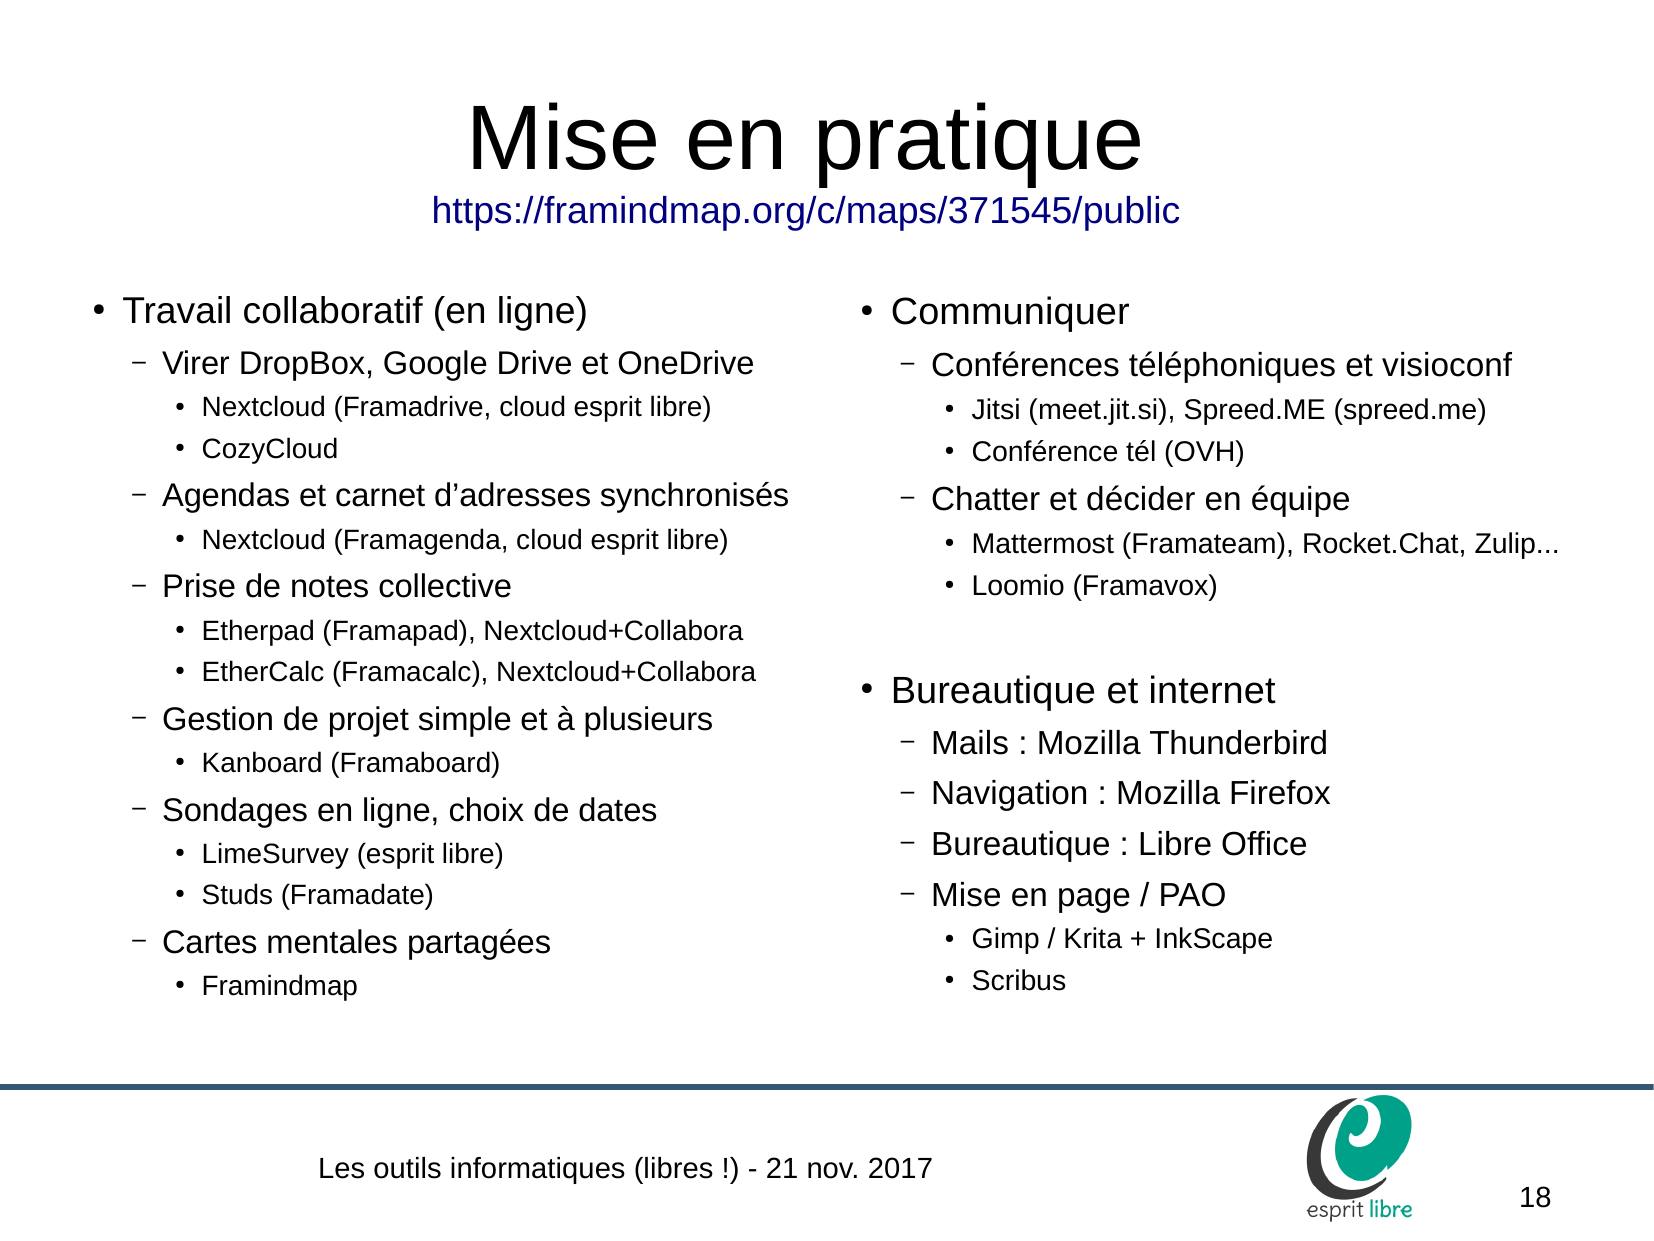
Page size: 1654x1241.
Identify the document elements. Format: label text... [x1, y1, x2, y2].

picture [1293, 1092, 1424, 1223]
title Mise en pratique https://framindmap.org/c/maps/371545/public [124, 55, 1489, 263]
list Communiquer Conférences téléphoniques et visioconf Jitsi (meet.jit.si), Spreed.ME (spreed.me) Conférence tél (OVH) Chatter et décider en équipe Mattermost (Framateam), Rocket.Chat, Zulip... Loomio (Framavox) Bureautique et internet Mails : Mozilla Thunderbird Navigation : Mozilla Firefox Bureautique : Libre Office Mise en page / PAO Gimp / Krita + InkScape Scribus [850, 290, 1595, 1010]
list Travail collaboratif (en ligne) Virer DropBox, Google Drive et OneDrive Nextcloud (Framadrive, cloud esprit libre) CozyCloud Agendas et carnet d’adresses synchronisés Nextcloud (Framagenda, cloud esprit libre) Prise de notes collective Etherpad (Framapad), Nextcloud+Collabora EtherCalc (Framacalc), Nextcloud+Collabora Gestion de projet simple et à plusieurs Kanboard (Framaboard) Sondages en ligne, choix de dates LimeSurvey (esprit libre) Studs (Framadate) Cartes mentales partagées Framindmap [82, 290, 827, 1010]
